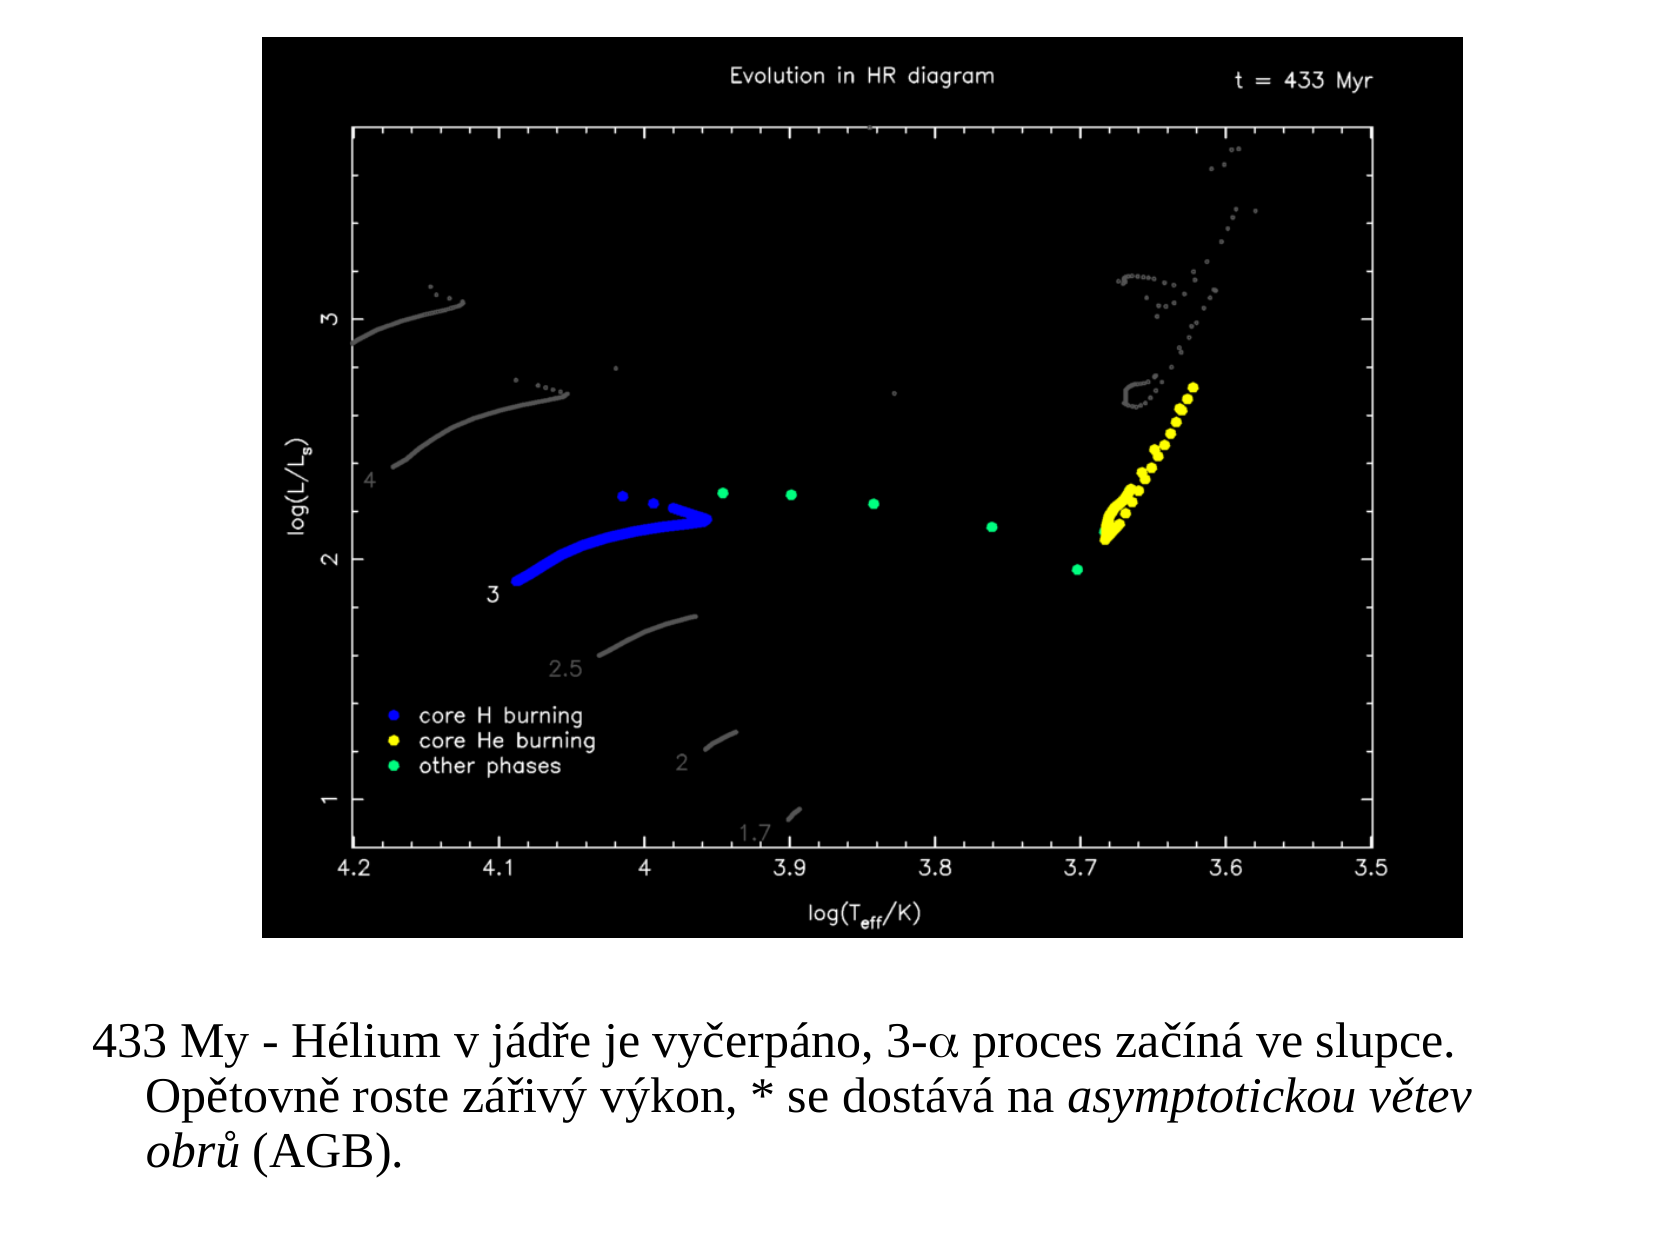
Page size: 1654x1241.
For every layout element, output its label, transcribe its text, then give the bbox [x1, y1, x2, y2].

picture [262, 37, 1463, 938]
list 433 My - Hélium v jádře je vyčerpáno, 3-a proces začíná ve slupce. Opětovně roste zářivý výkon, * se dostává na asymptotickou větev obrů (AGB). [75, 1012, 1564, 1189]
